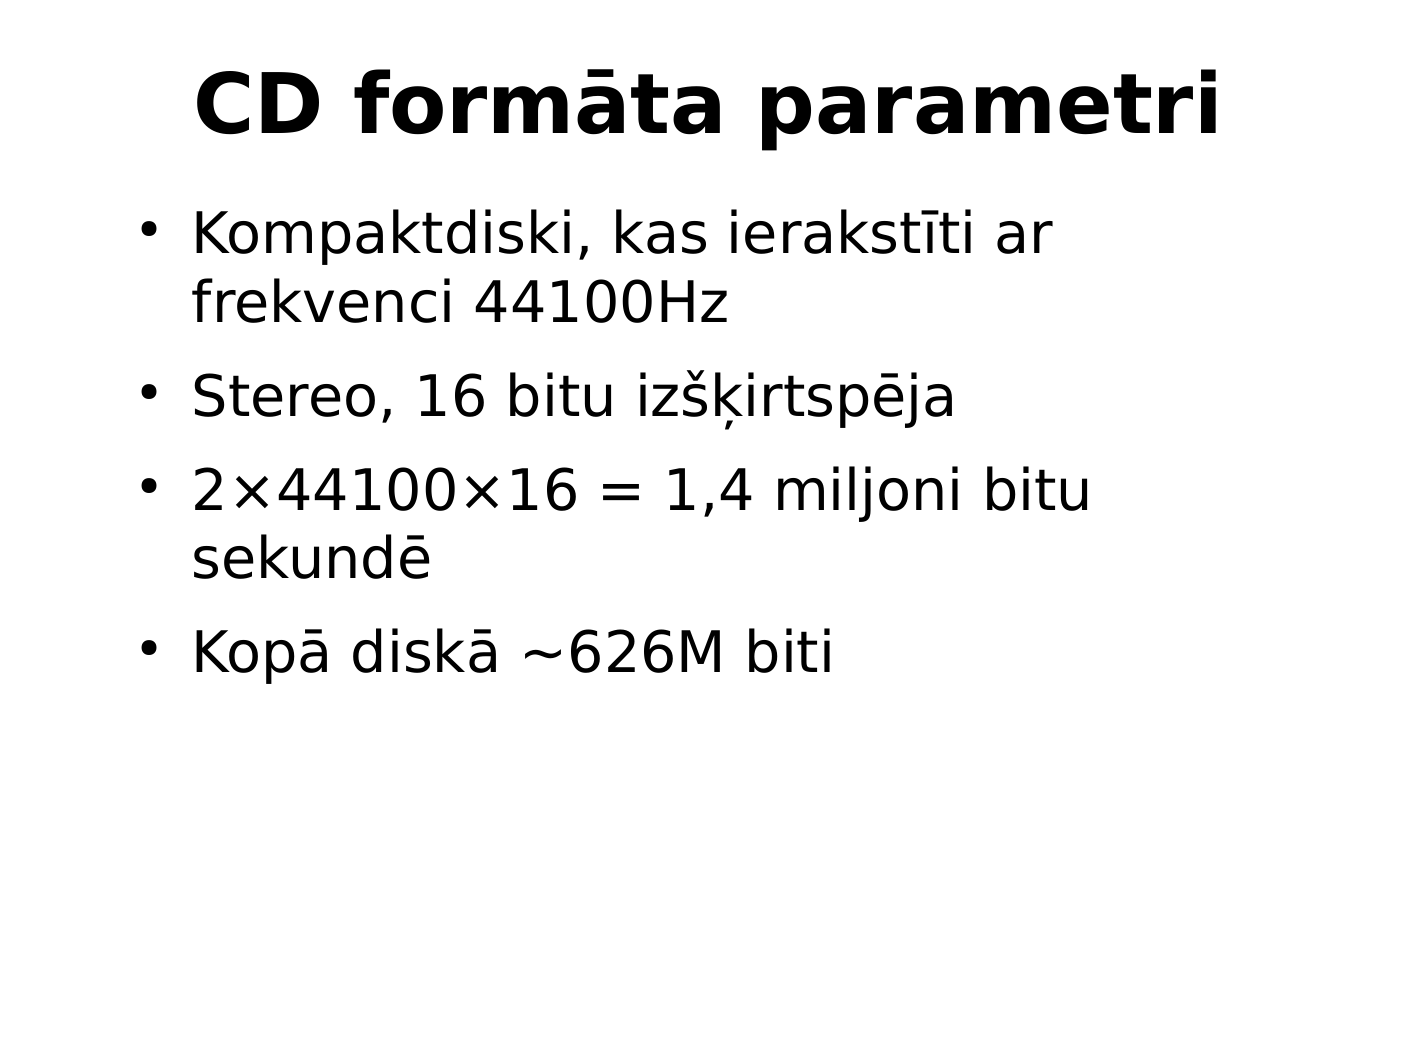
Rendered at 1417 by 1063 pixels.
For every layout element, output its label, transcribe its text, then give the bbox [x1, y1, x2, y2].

title CD formāta parametri [106, 11, 1311, 188]
list Kompaktdiski, kas ierakstīti ar frekvenci 44100Hz Stereo, 16 bitu izšķirtspēja 2×44100×16 = 1,4 miljoni bitu sekundē Kopā diskā ~626M biti [106, 188, 1311, 969]
